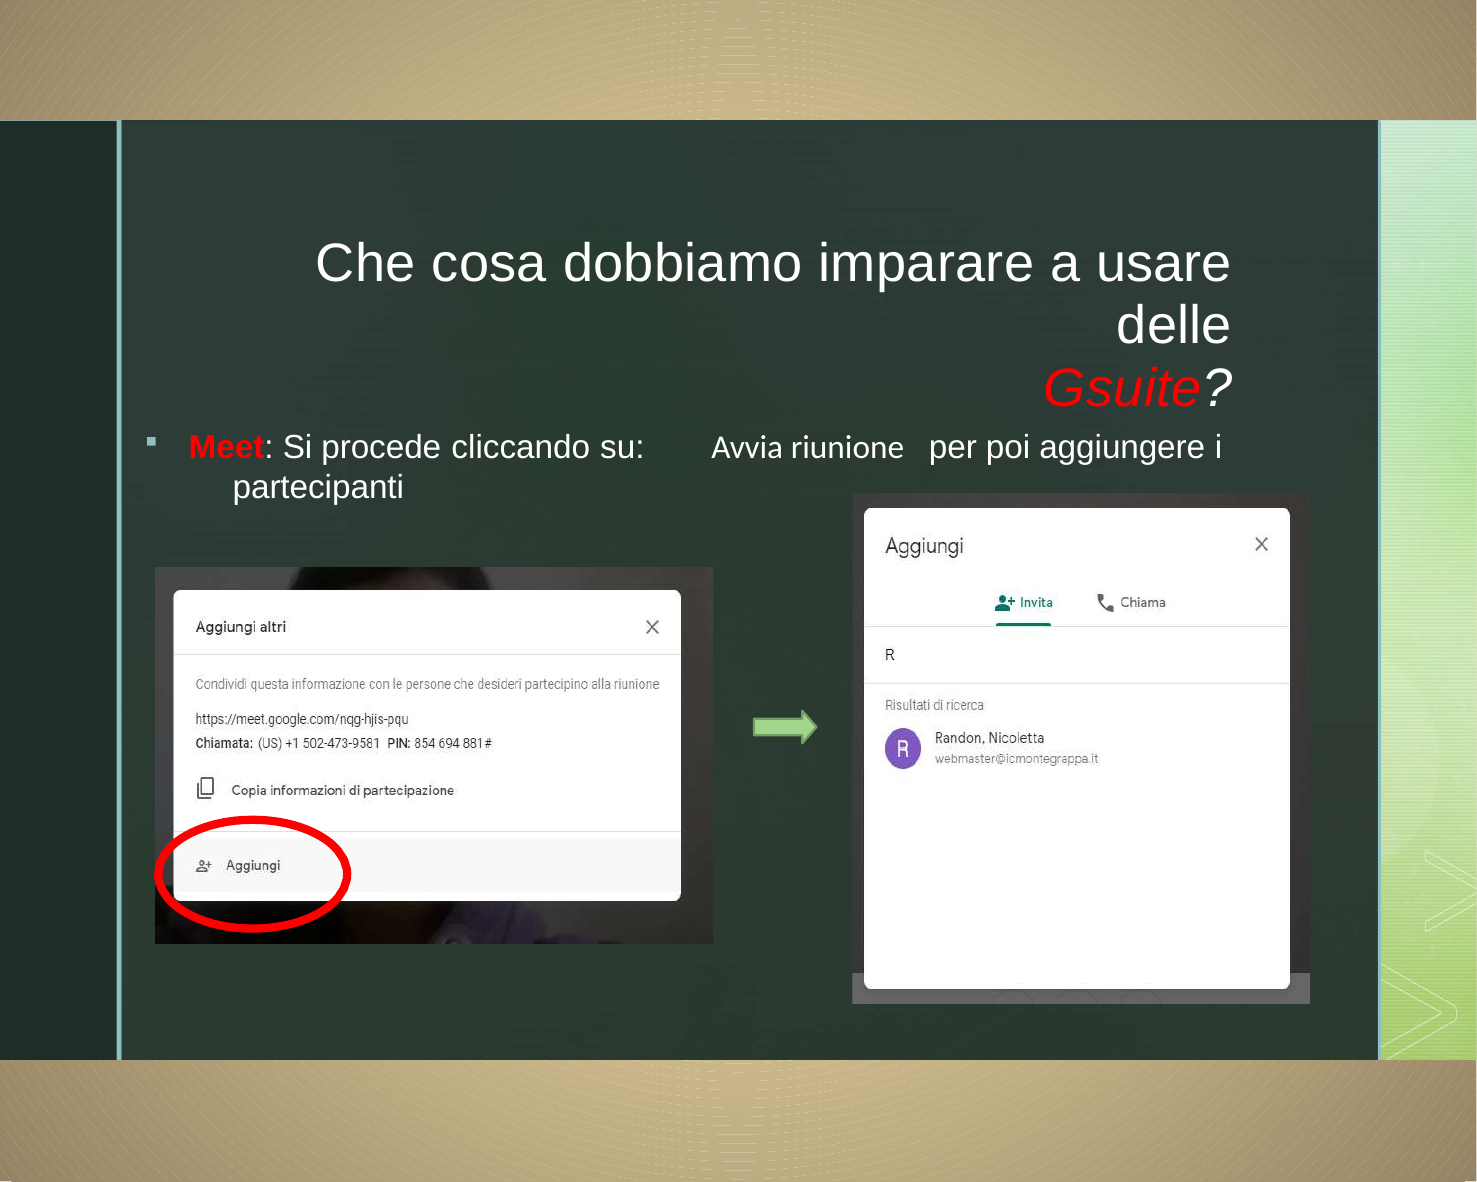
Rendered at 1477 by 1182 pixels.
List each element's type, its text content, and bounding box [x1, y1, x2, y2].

text_box [163, 824, 342, 924]
title Che cosa dobbiamo imparare a usare delle Gsuite? [315, 227, 1319, 419]
text_box Meet: Si procede cliccando su: Avvia riunione per poi aggiungere i partecipanti [141, 423, 1286, 507]
text_box [756, 716, 814, 738]
text_box [155, 568, 713, 944]
text_box [852, 493, 1310, 1004]
